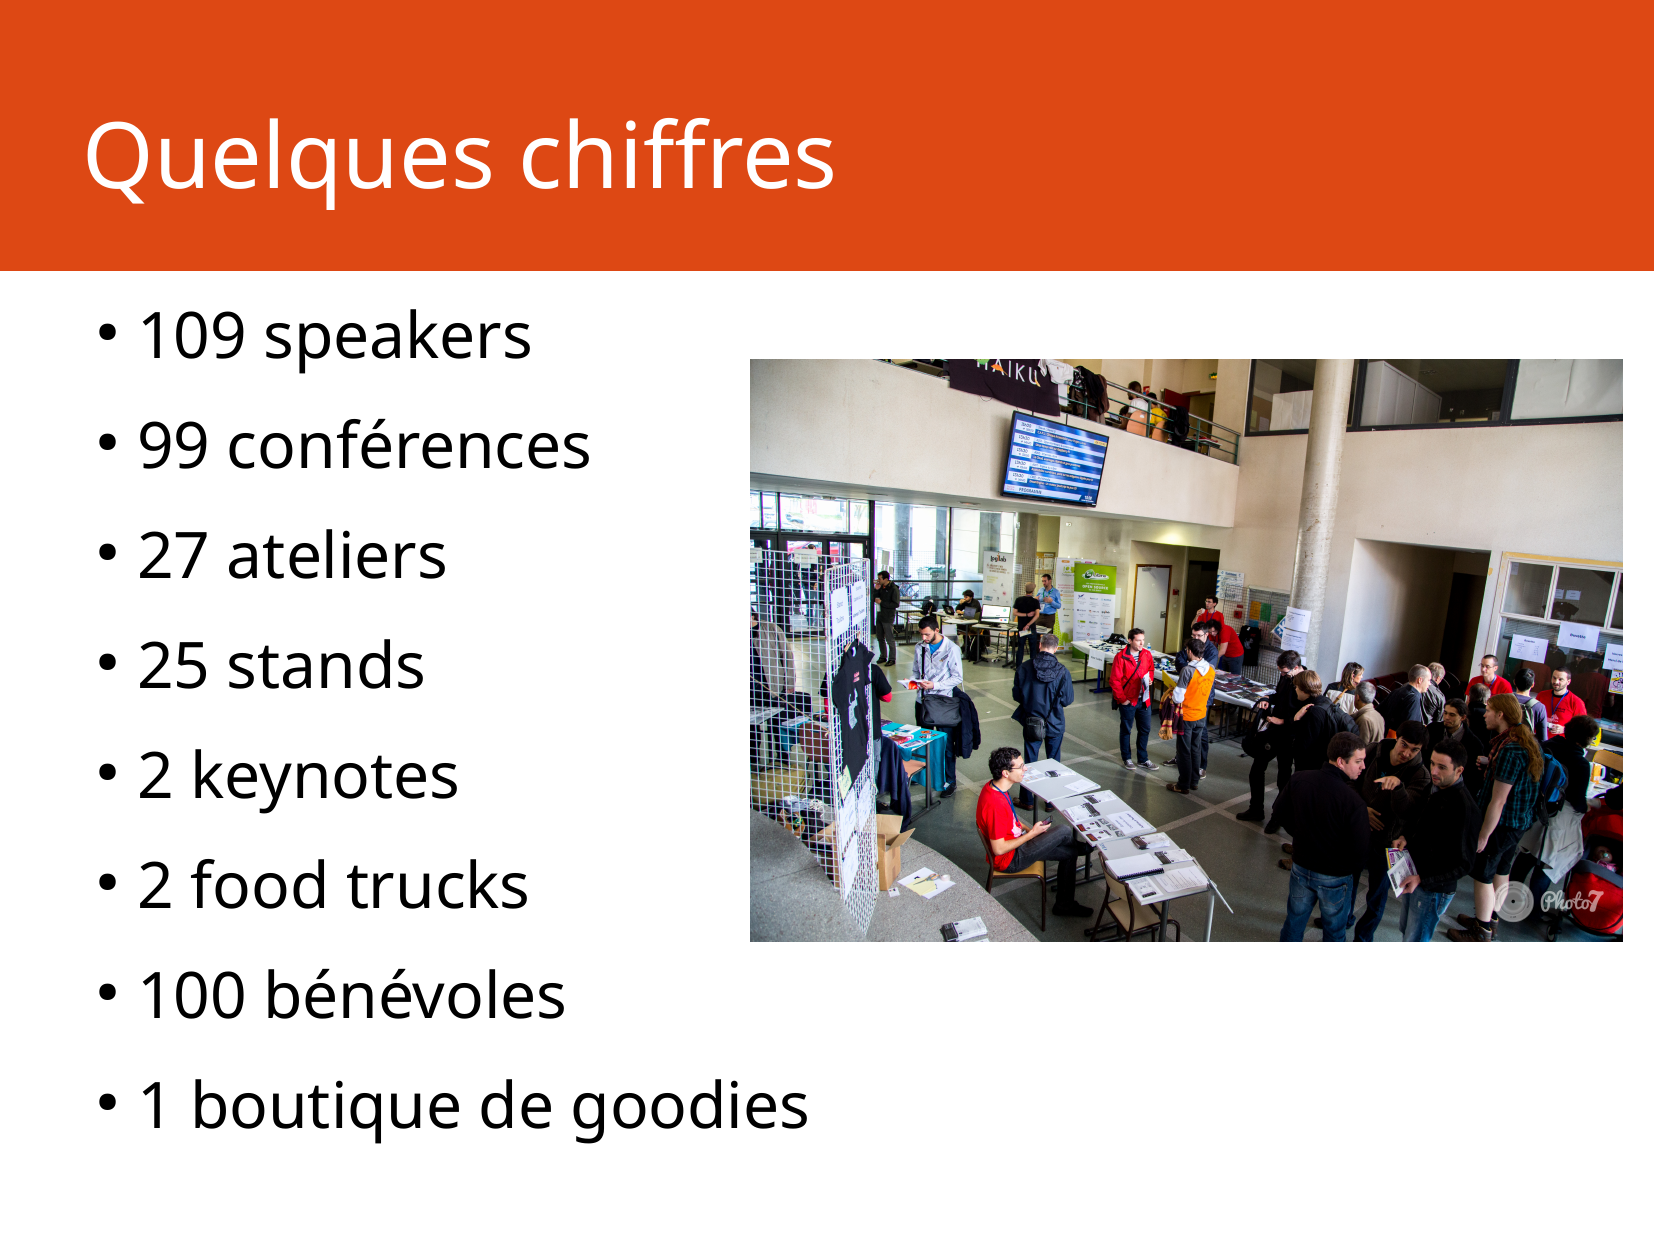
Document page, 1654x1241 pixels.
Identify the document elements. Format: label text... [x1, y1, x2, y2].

list 109 speakers 99 conférences 27 ateliers 25 stands 2 keynotes 2 food trucks 100 bénévoles 1 boutique de goodies [82, 290, 1571, 1156]
picture [750, 359, 1623, 942]
text_box [0, 0, 1654, 271]
title Quelques chiffres [82, 49, 1571, 257]
